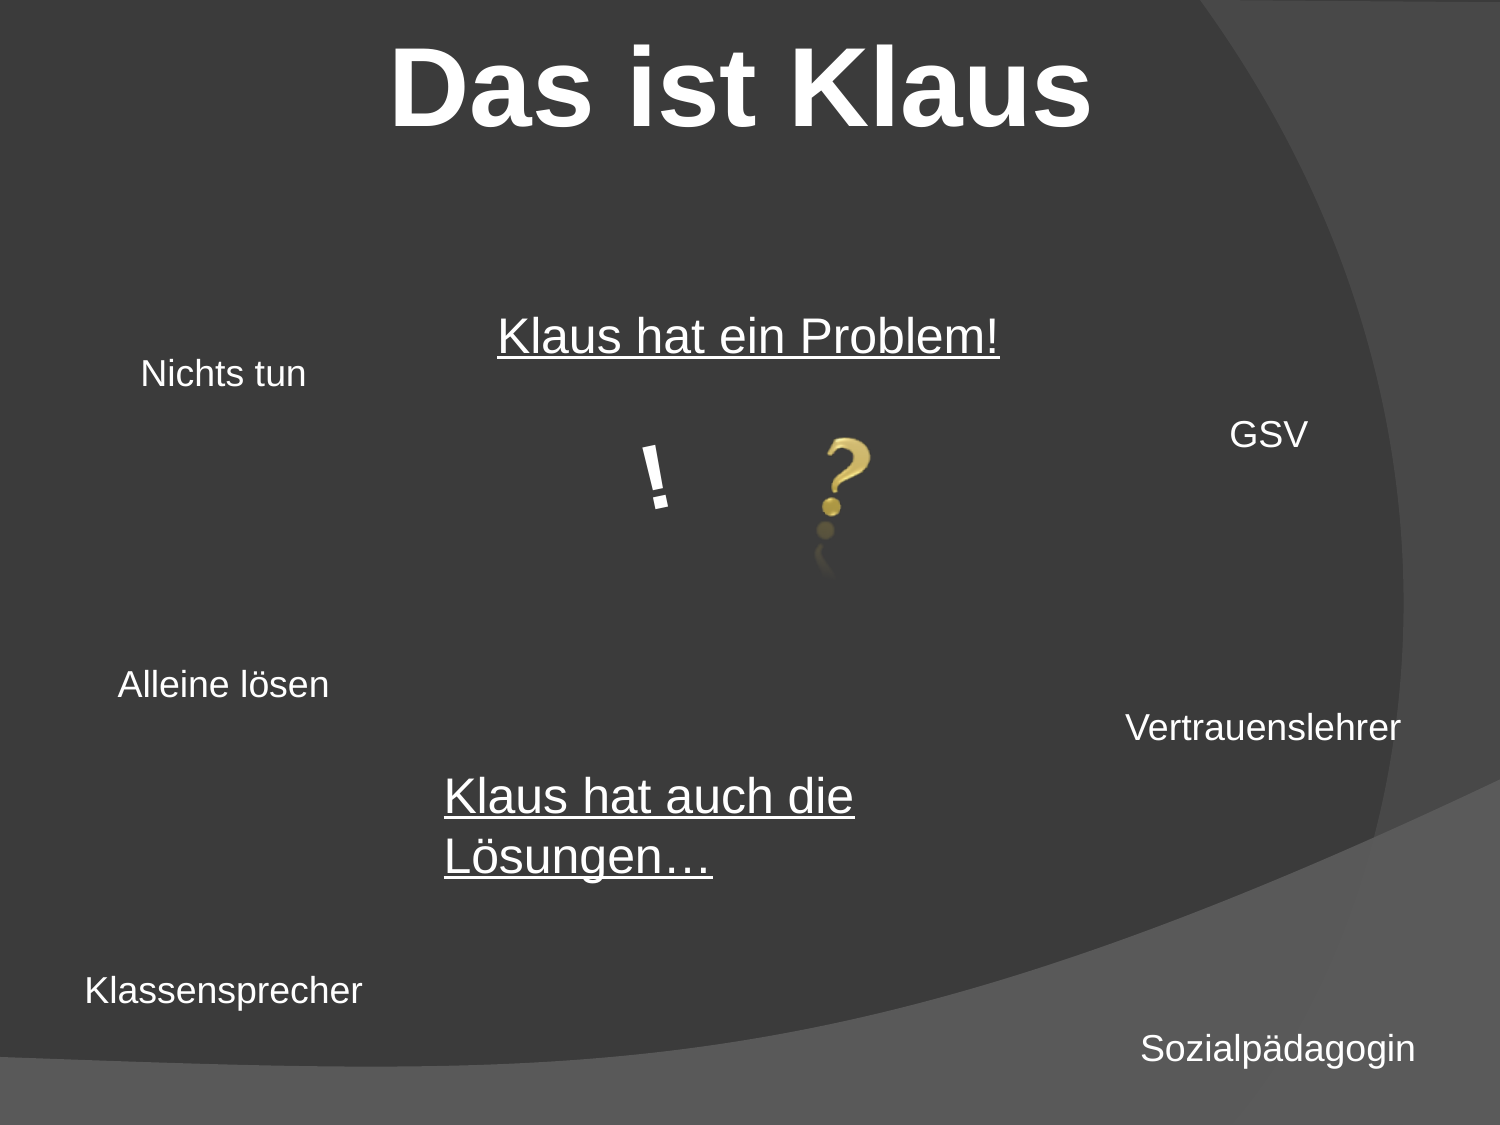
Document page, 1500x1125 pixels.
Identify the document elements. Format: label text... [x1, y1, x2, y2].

text_box Klaus hat auch die Lösungen… [428, 755, 1076, 891]
text_box Klaus hat ein Problem! [445, 296, 1052, 371]
text_box Alleine lösen [51, 652, 396, 713]
text_box GSV [1099, 402, 1439, 463]
text_box Sozialpädagogin [1110, 1016, 1457, 1077]
text_box Klassensprecher [51, 959, 396, 1019]
text_box Nichts tun [51, 341, 396, 402]
text_box Vertrauenslehrer [1110, 695, 1425, 756]
picture [701, 353, 963, 688]
text_box Das ist Klaus [217, 6, 1110, 157]
text_box ! [612, 405, 697, 541]
